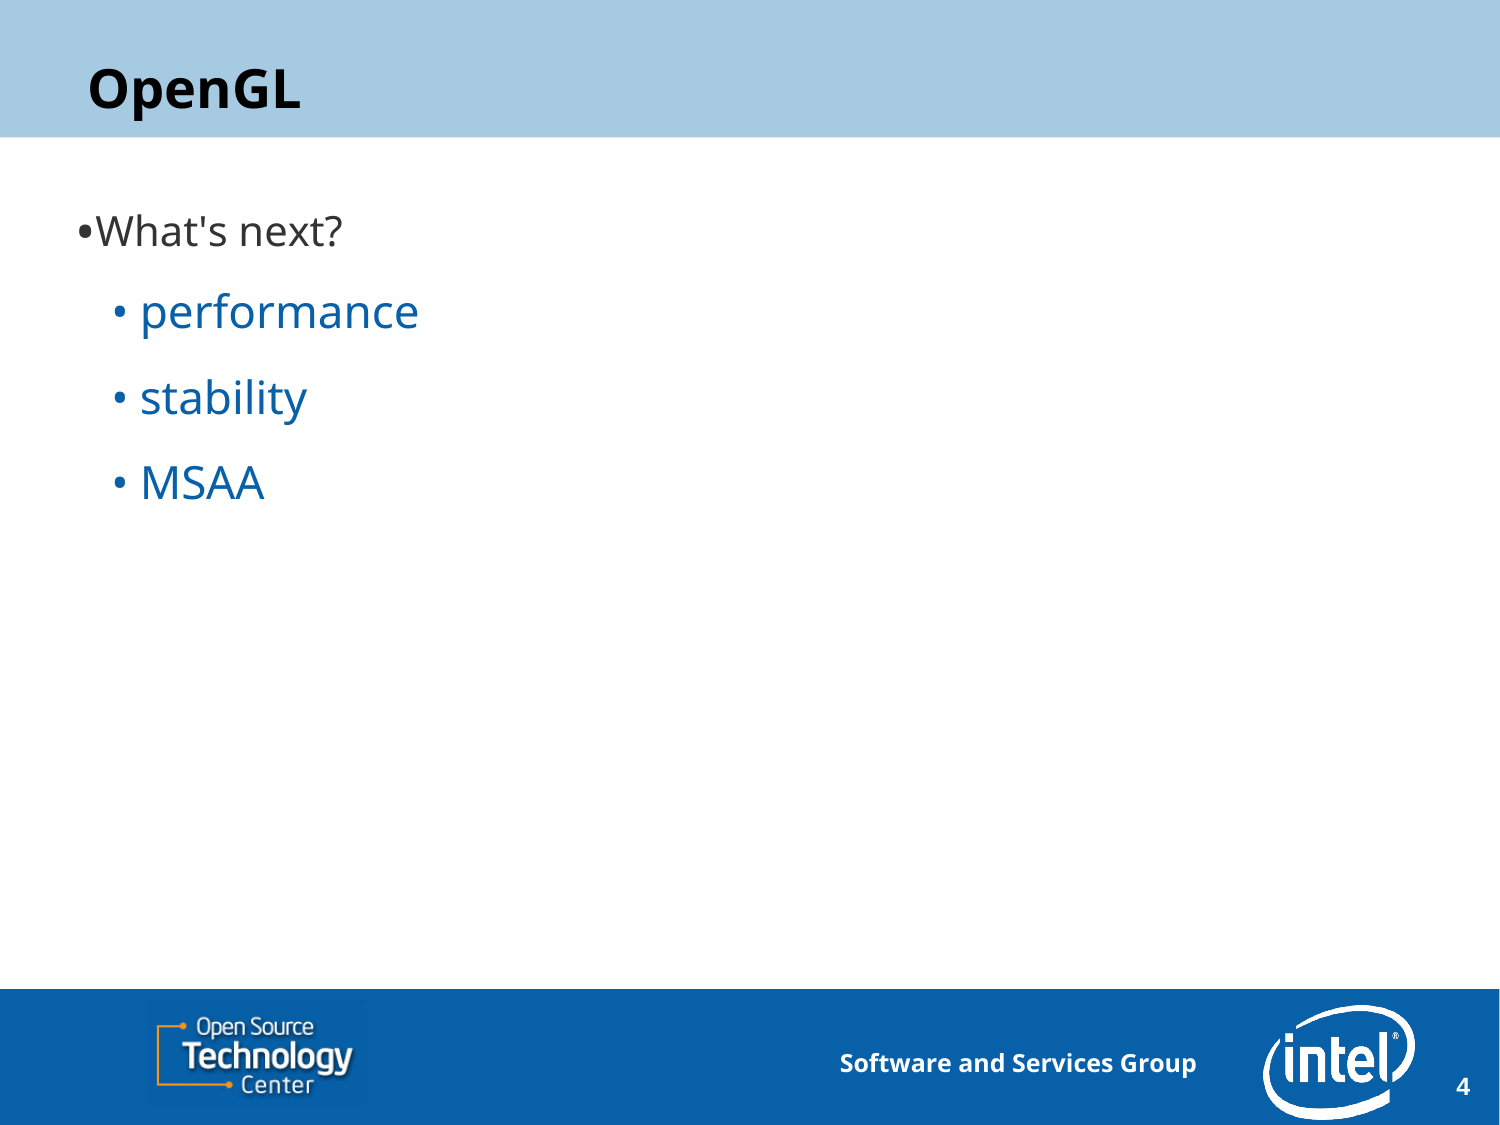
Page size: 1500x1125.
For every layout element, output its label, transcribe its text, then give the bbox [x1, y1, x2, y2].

picture [1263, 1005, 1415, 1120]
picture [150, 999, 365, 1106]
title OpenGL [87, 37, 1446, 138]
list What's next? performance stability MSAA [74, 202, 1425, 945]
